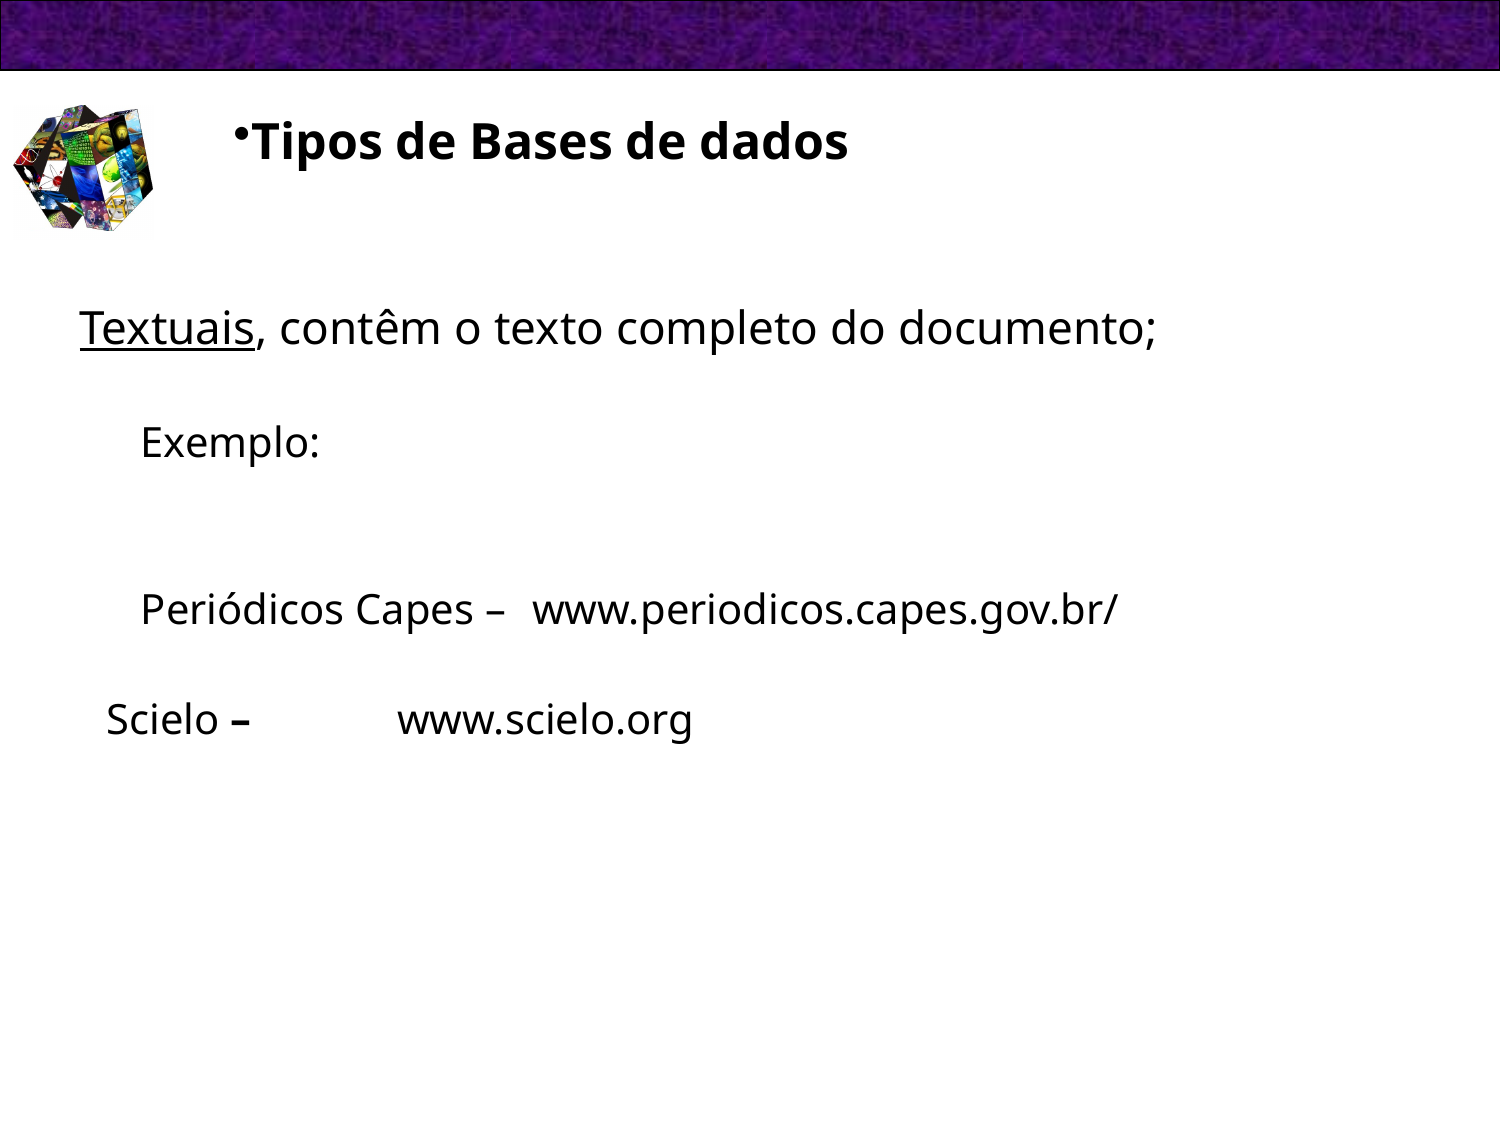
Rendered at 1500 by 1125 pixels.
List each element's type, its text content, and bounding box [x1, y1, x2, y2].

picture [1, 1, 1499, 69]
text_box Textuais, contêm o texto completo do documento; [64, 278, 1449, 364]
text_box Scielo – www.s www.scielo.org cielo.org [91, 685, 1205, 751]
text_box Exemplo: Periódicos Capes – www.periodicos.capes.gov.br/.periodicos.capes.gov.br [126, 408, 1500, 644]
text_box Tipos de Bases de dados [218, 101, 1277, 177]
